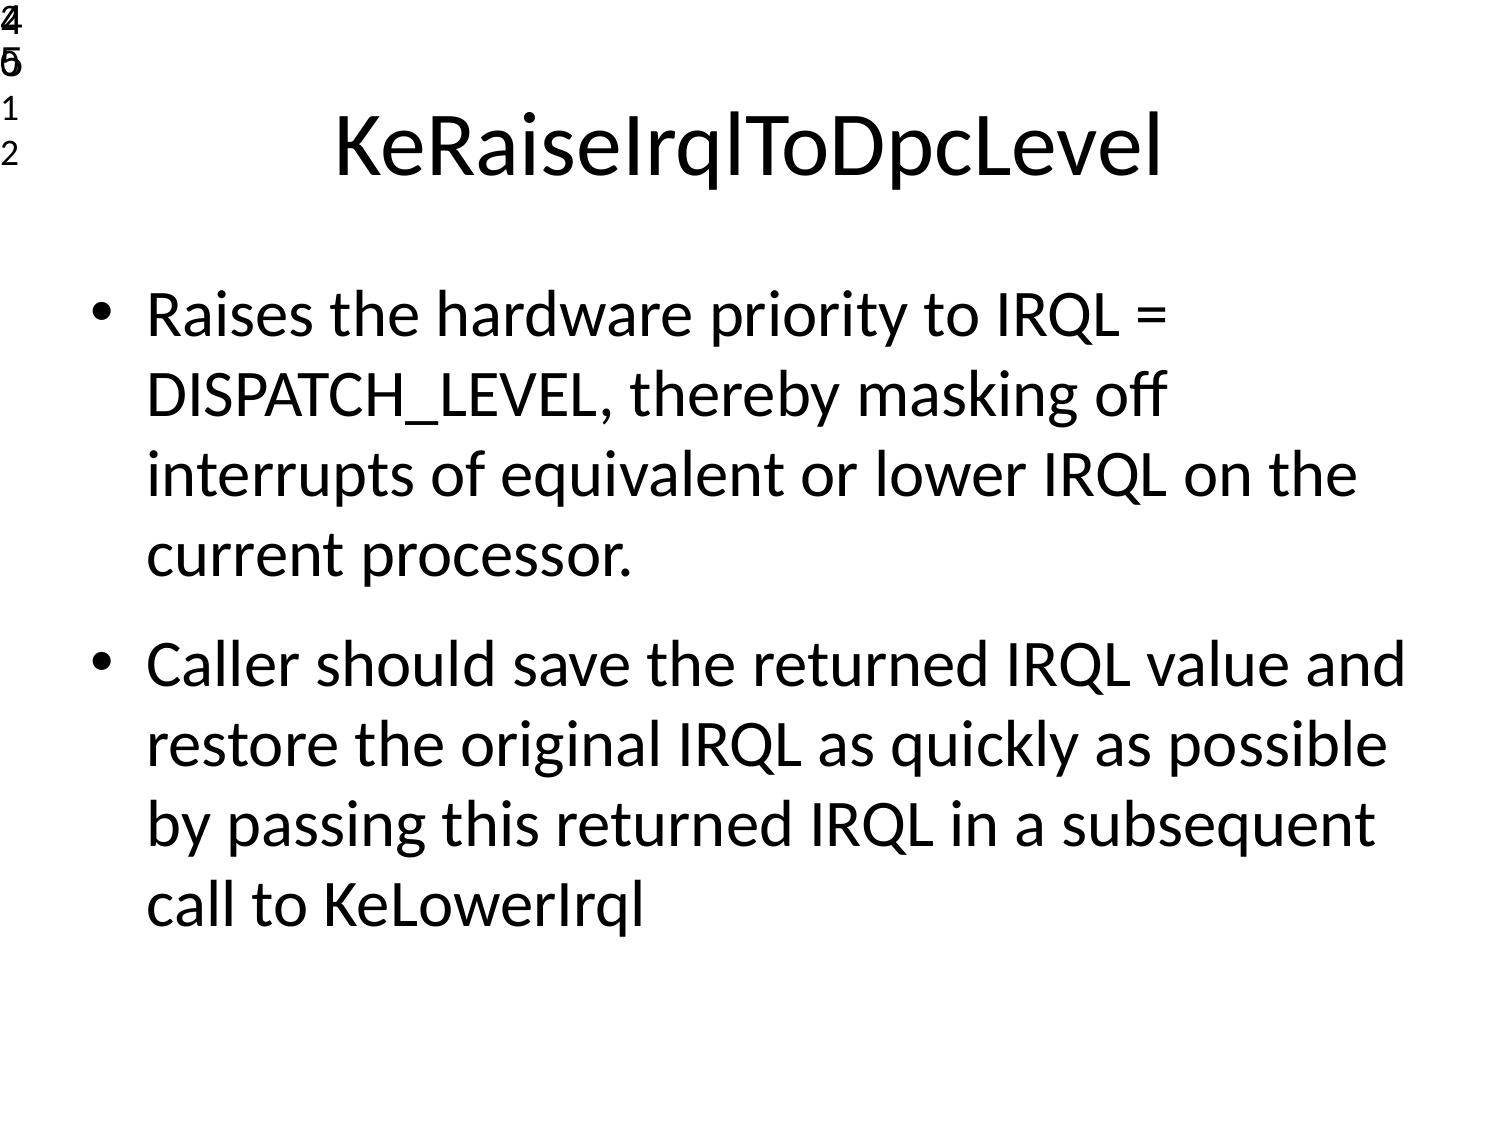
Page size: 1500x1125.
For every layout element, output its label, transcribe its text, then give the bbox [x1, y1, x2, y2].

list Raises the hardware priority to IRQL = DISPATCH_LEVEL, thereby masking off interrupts of equivalent or lower IRQL on the current processor. Caller should save the returned IRQL value and restore the original IRQL as quickly as possible by passing this returned IRQL in a subsequent call to KeLowerIrql [75, 262, 1425, 1005]
title KeRaiseIrqlToDpcLevel [75, 45, 1425, 233]
